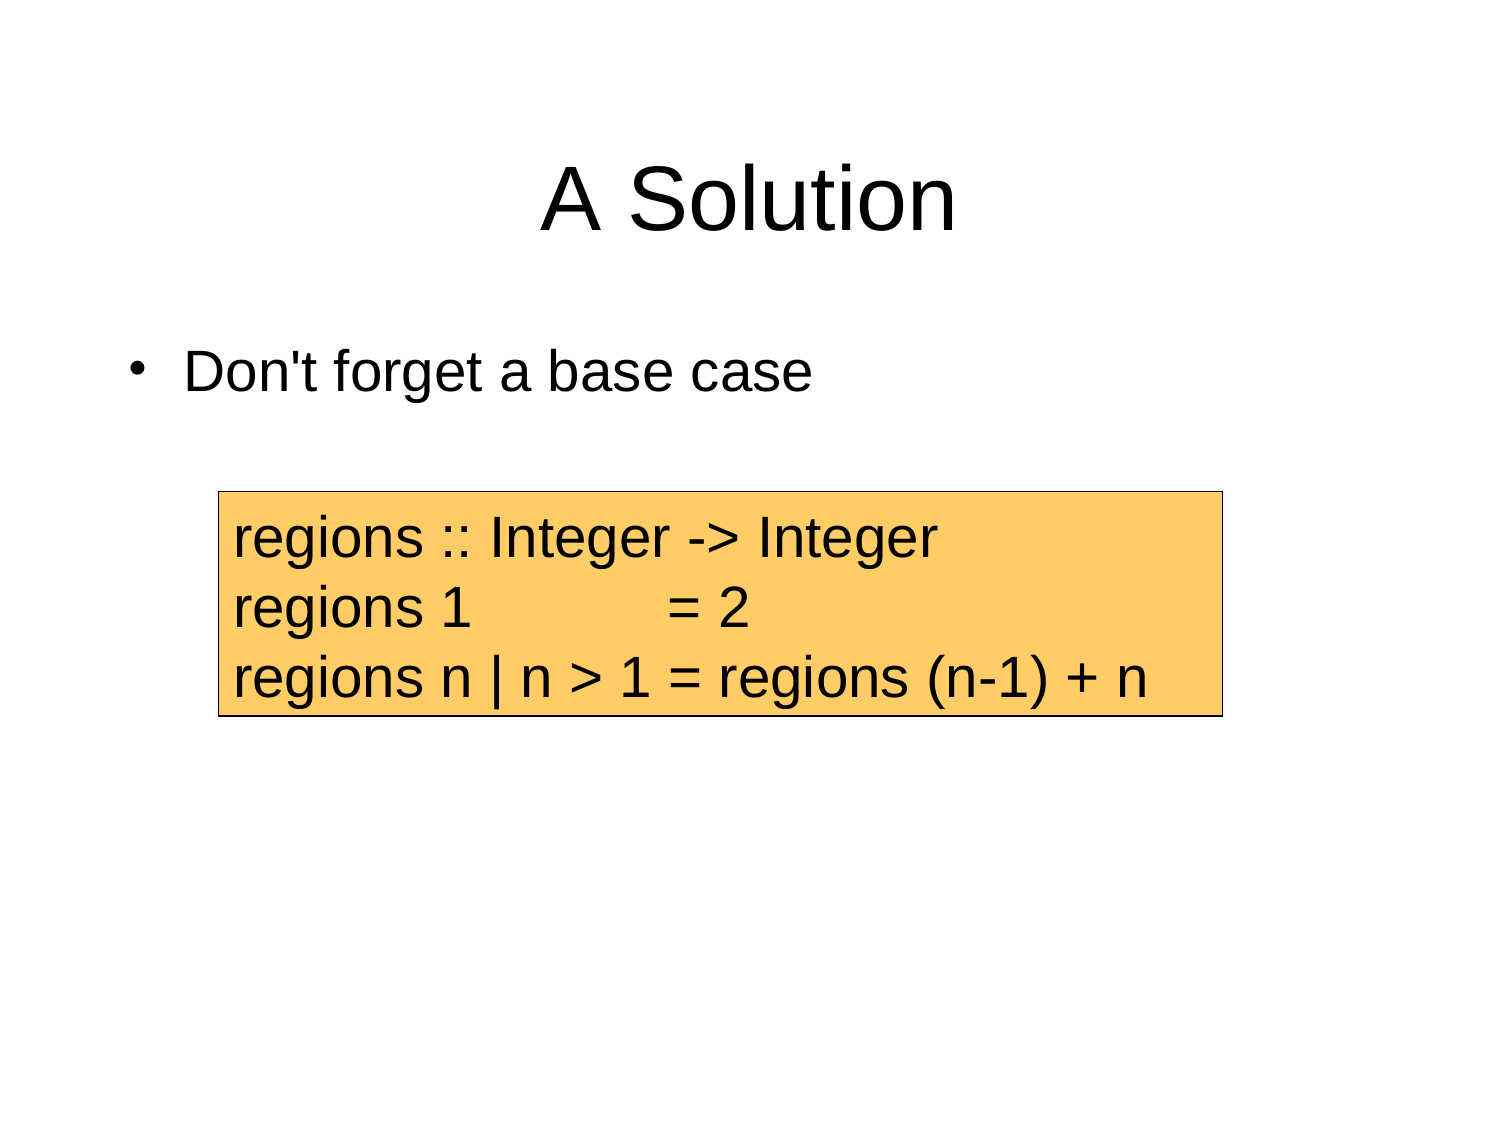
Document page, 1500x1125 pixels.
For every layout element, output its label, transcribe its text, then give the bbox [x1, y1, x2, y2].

list Don't forget a base case [112, 324, 1388, 1000]
text_box regions :: Integer -> Integer regions 1 = 2 regions n | n > 1 = regions (n-1) + n [218, 491, 1223, 717]
title A Solution [112, 99, 1388, 288]
